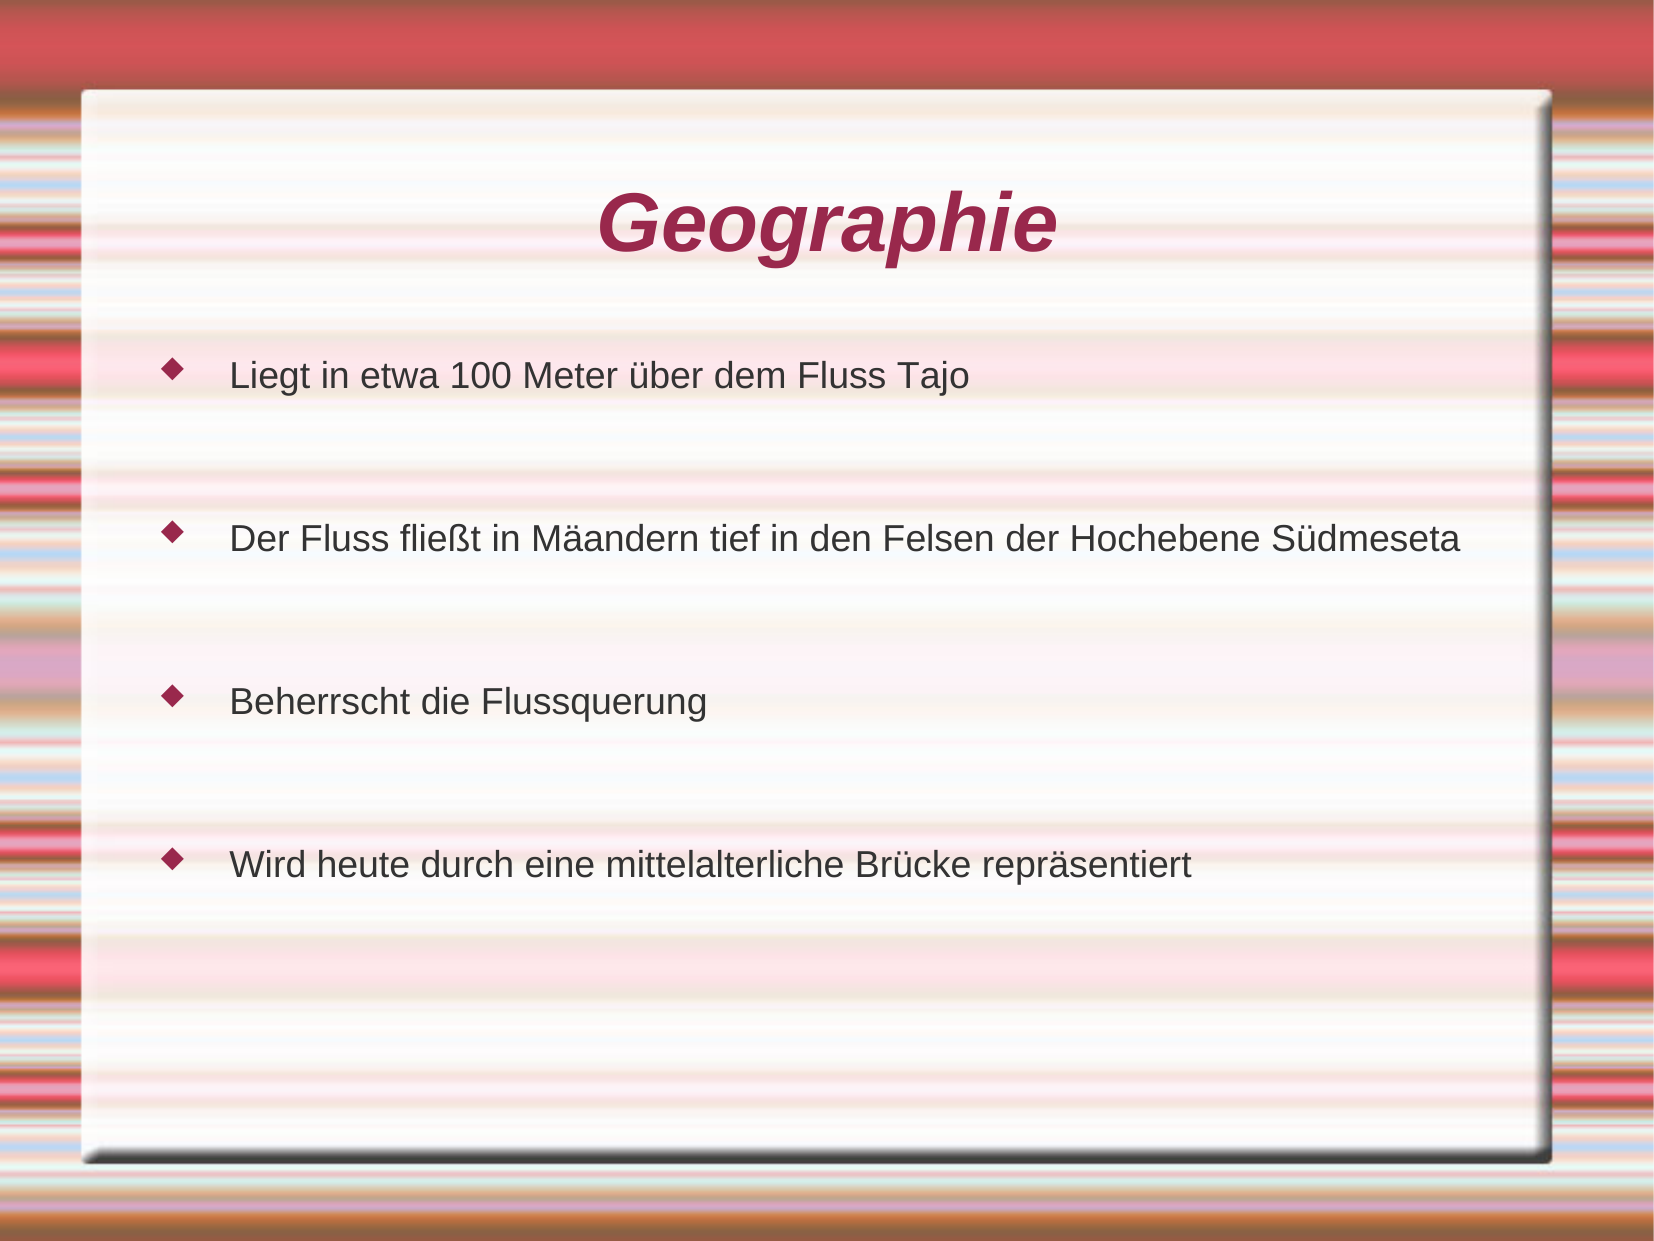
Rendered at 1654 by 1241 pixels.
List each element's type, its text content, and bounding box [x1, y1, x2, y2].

title Geographie [121, 114, 1534, 322]
list Liegt in etwa 100 Meter über dem Fluss Tajo Der Fluss fließt in Mäandern tief in den Felsen der Hochebene Südmeseta Beherrscht die Flussquerung Wird heute durch eine mittelalterliche Brücke repräsentiert [134, 350, 1516, 1133]
